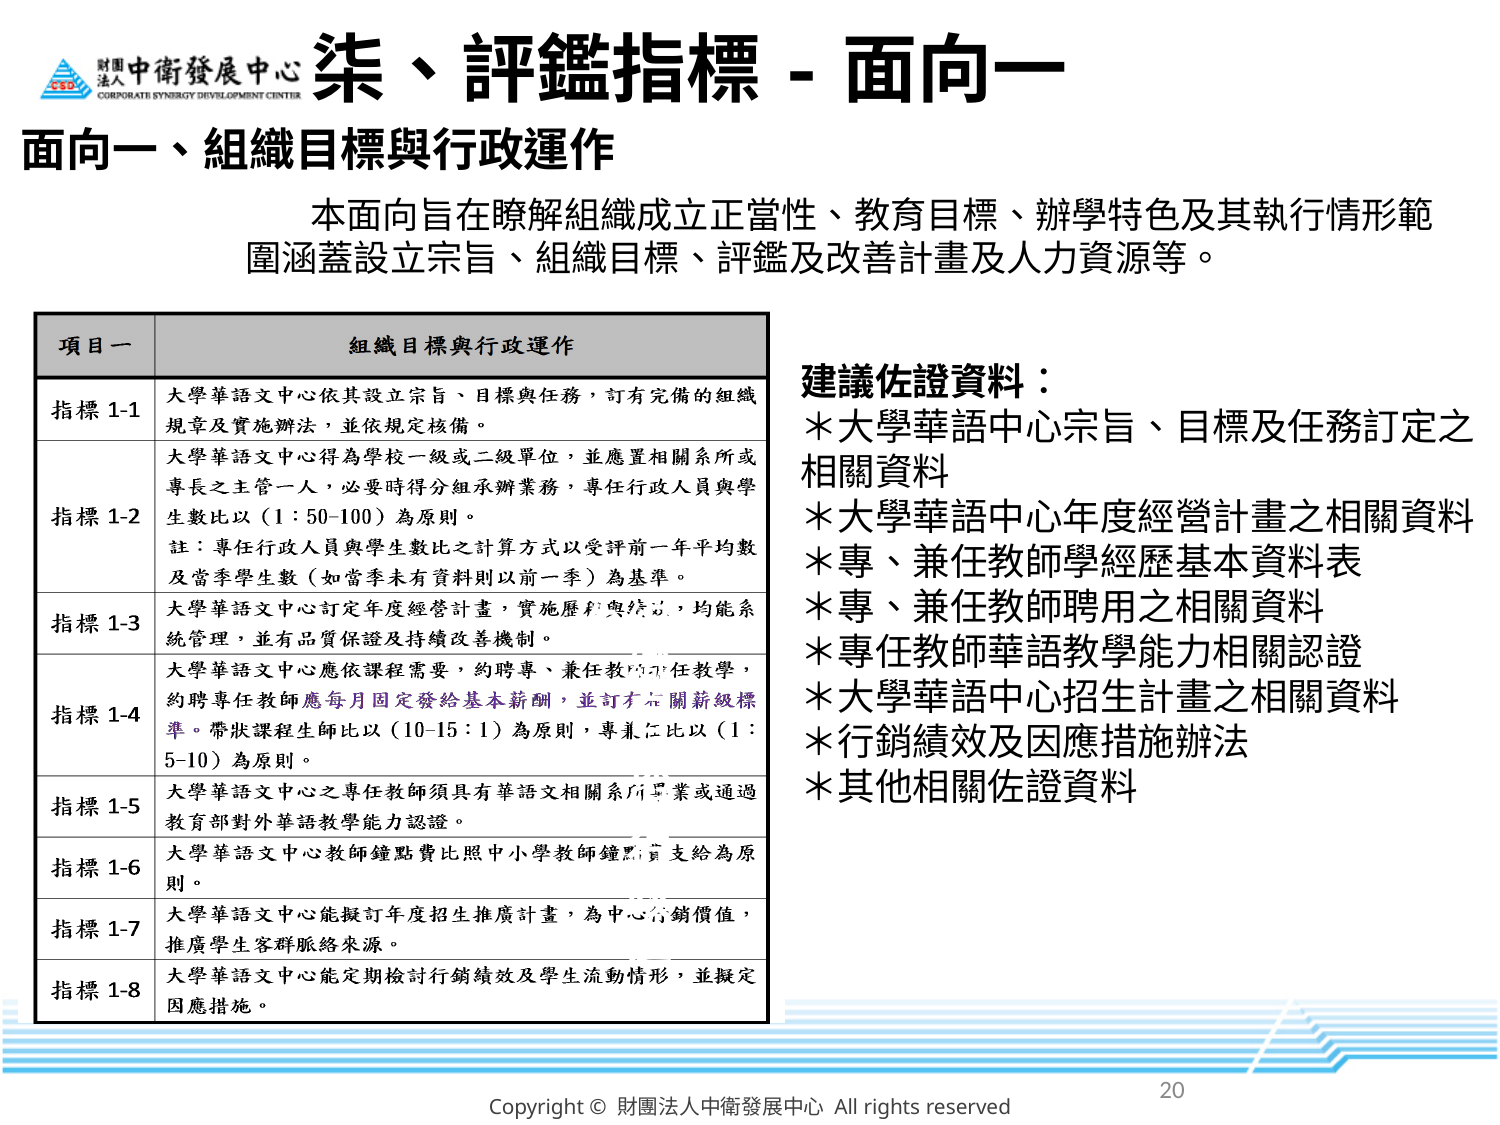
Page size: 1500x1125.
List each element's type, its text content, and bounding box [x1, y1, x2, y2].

list 本面向旨在瞭解組織成立正當性、教育目標、辦學特色及其執行情形範圍涵蓋設立宗旨、組織目標、評鑑及改善計畫及人力資源等。 [132, 184, 1483, 315]
text_box 建議佐證資料︰ ＊大學華語中心宗旨、目標及任務訂定之相關資料 ＊大學華語中心年度經營計畫之相關資料 ＊專、兼任教師學經歷基本資料表 ＊專、兼任教師聘用之相關資料 ＊專任教師華語教學能力相關認證 ＊大學華語中心招生計畫之相關資料 ＊行銷績效及因應措施辦法 ＊其他相關佐證資料 [785, 349, 1500, 911]
picture [17, 255, 786, 1024]
title 柒、評鑑指標-面向一 [14, 7, 1365, 127]
text_box 20 [1144, 1058, 1495, 1119]
text_box 面向一、組織目標與行政運作 [6, 114, 631, 184]
text_box 組織目標與行政運作 [596, 586, 683, 1012]
